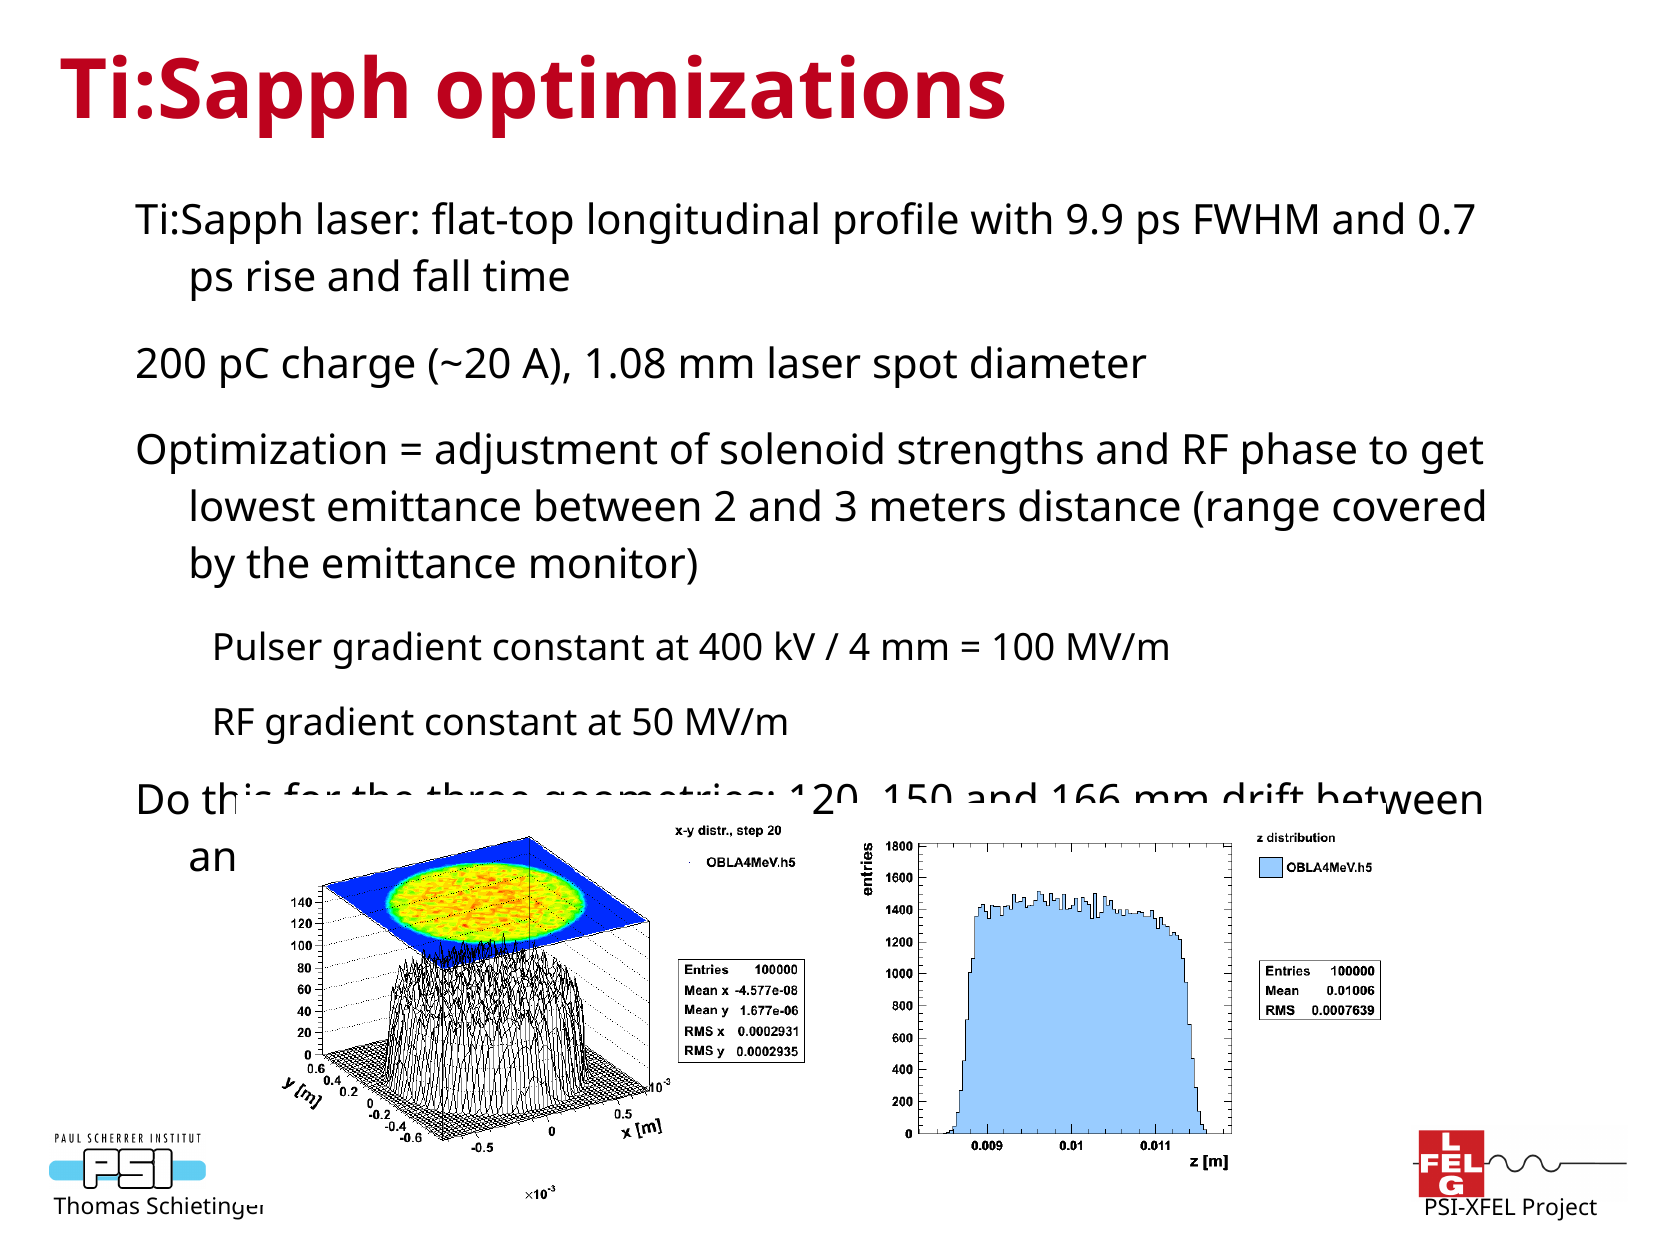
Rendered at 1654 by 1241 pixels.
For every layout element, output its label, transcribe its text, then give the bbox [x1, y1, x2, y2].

picture [236, 795, 810, 1205]
title Ti:Sapph optimizations [59, 17, 1327, 156]
list Ti:Sapph laser: flat-top longitudinal profile with 9.9 ps FWHM and 0.7 ps rise and fall time 200 pC charge (~20 A), 1.08 mm laser spot diameter Optimization = adjustment of solenoid strengths and RF phase to get lowest emittance between 2 and 3 meters distance (range covered by the emittance monitor) Pulser gradient constant at 400 kV / 4 mm = 100 MV/m RF gradient constant at 50 MV/m Do this for the three geometries: 120, 150 and 166 mm drift between anode and RF cavity [117, 189, 1530, 1066]
picture [1411, 1125, 1628, 1202]
picture [835, 803, 1386, 1196]
picture [49, 1133, 206, 1189]
